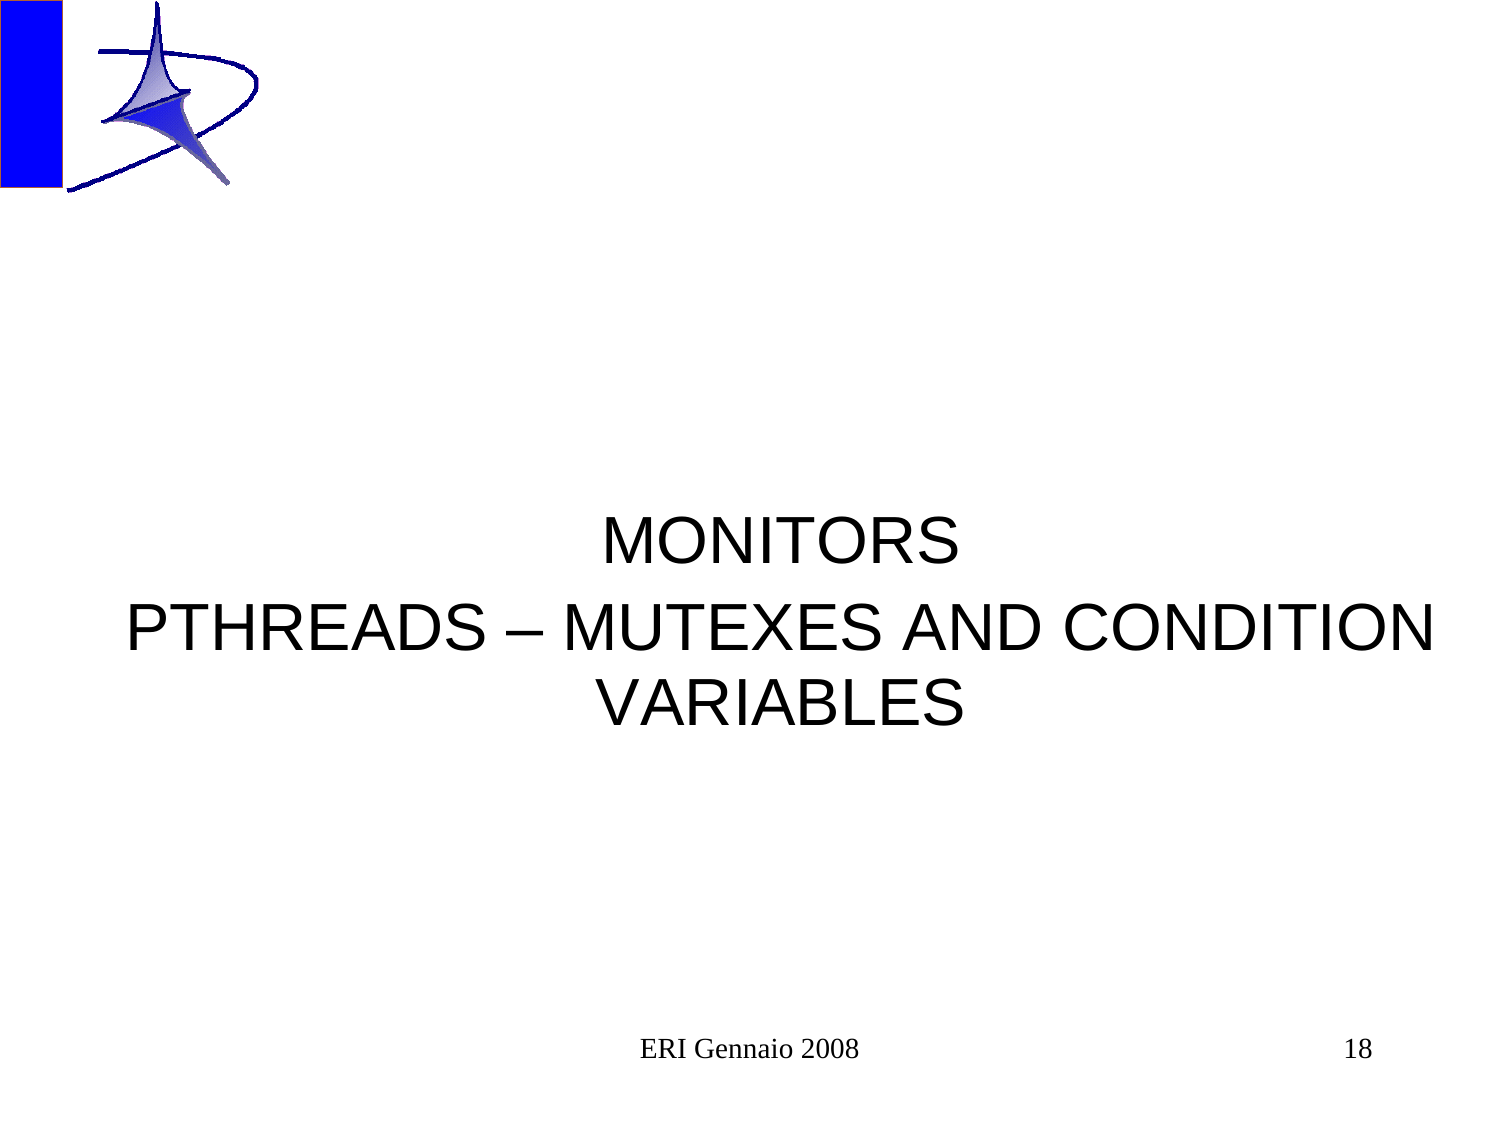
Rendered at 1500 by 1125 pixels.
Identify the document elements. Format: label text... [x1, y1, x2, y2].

subtitle MONITORS PTHREADS – MUTEXES AND CONDITION VARIABLES [112, 249, 1450, 993]
picture [62, 0, 263, 197]
